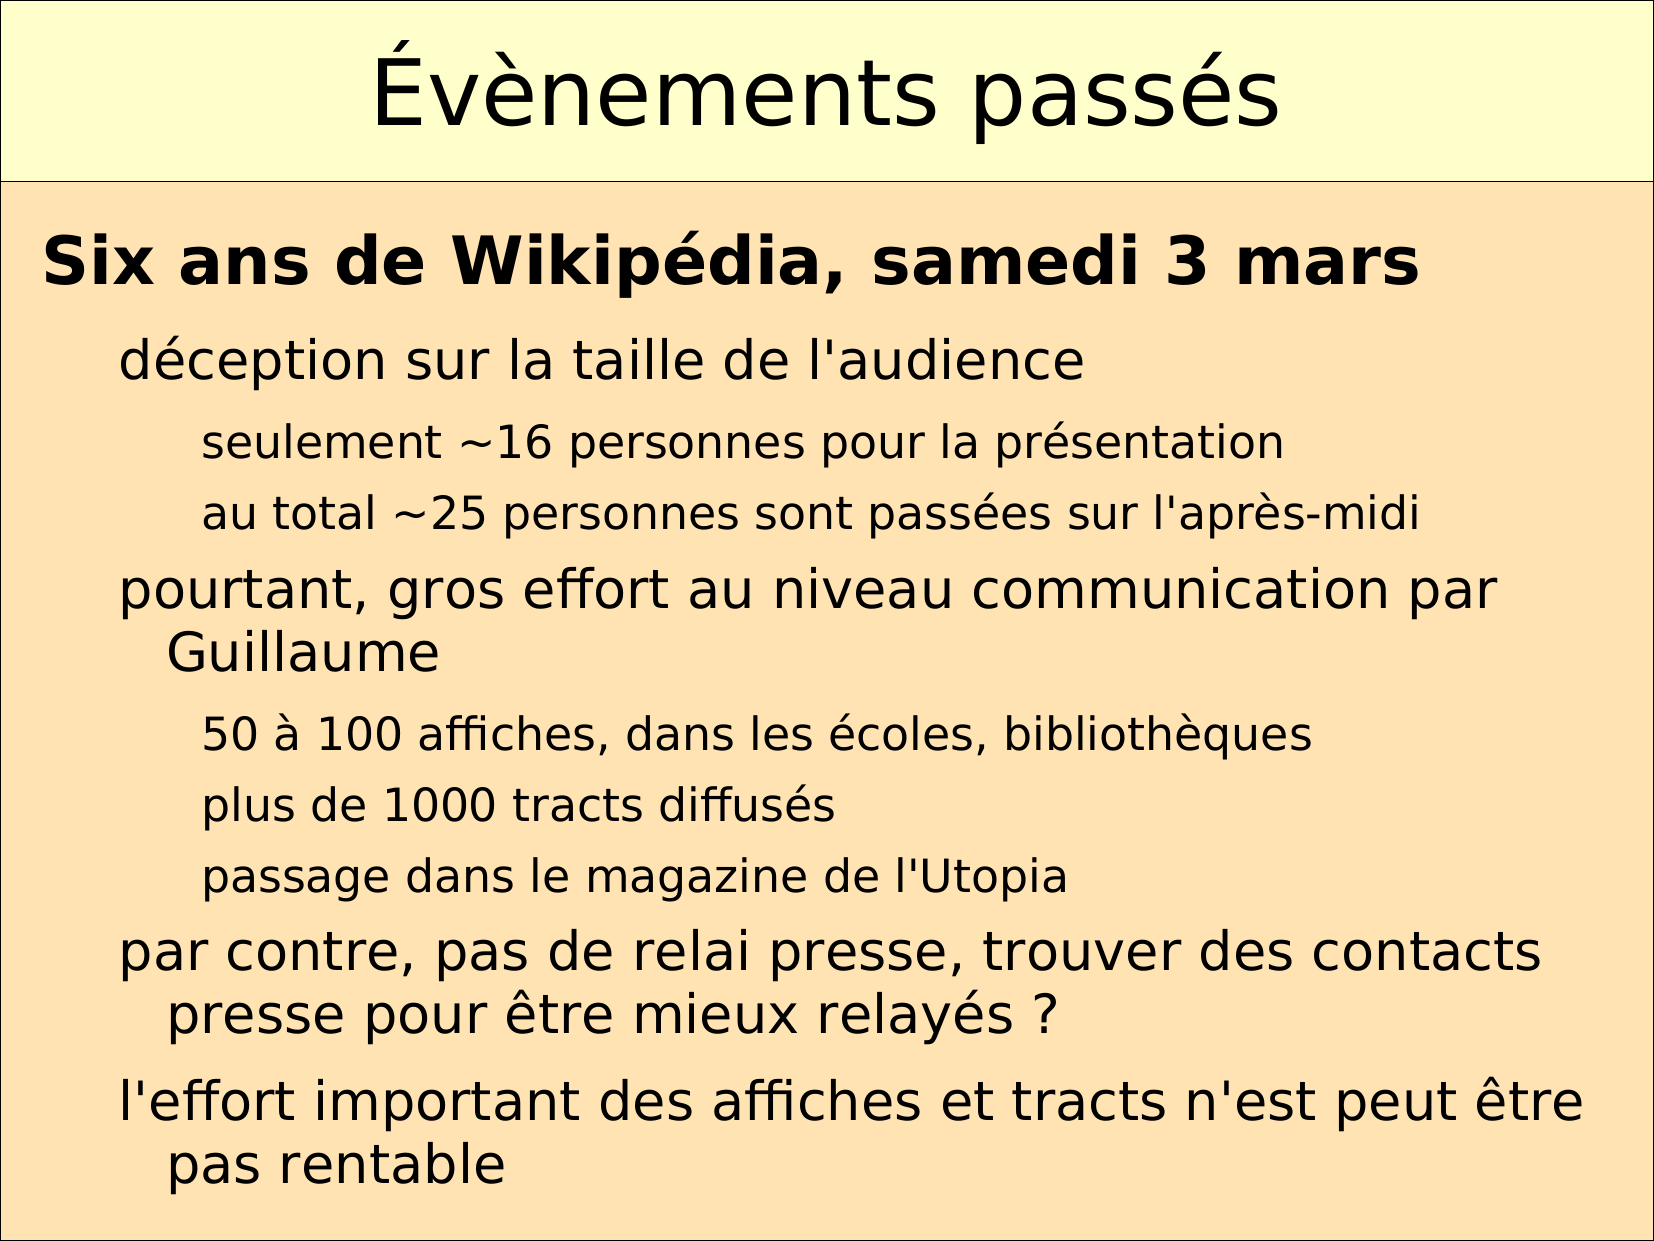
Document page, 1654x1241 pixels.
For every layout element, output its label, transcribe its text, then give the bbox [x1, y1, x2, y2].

title Évènements passés [0, 33, 1654, 154]
list Six ans de Wikipédia, samedi 3 mars déception sur la taille de l'audience seulement ~16 personnes pour la présentation au total ~25 personnes sont passées sur l'après-midi pourtant, gros effort au niveau communication par Guillaume 50 à 100 affiches, dans les écoles, bibliothèques plus de 1000 tracts diffusés passage dans le magazine de l'Utopia par contre, pas de relai presse, trouver des contacts presse pour être mieux relayés ? l'effort important des affiches et tracts n'est peut être pas rentable [24, 222, 1631, 1197]
